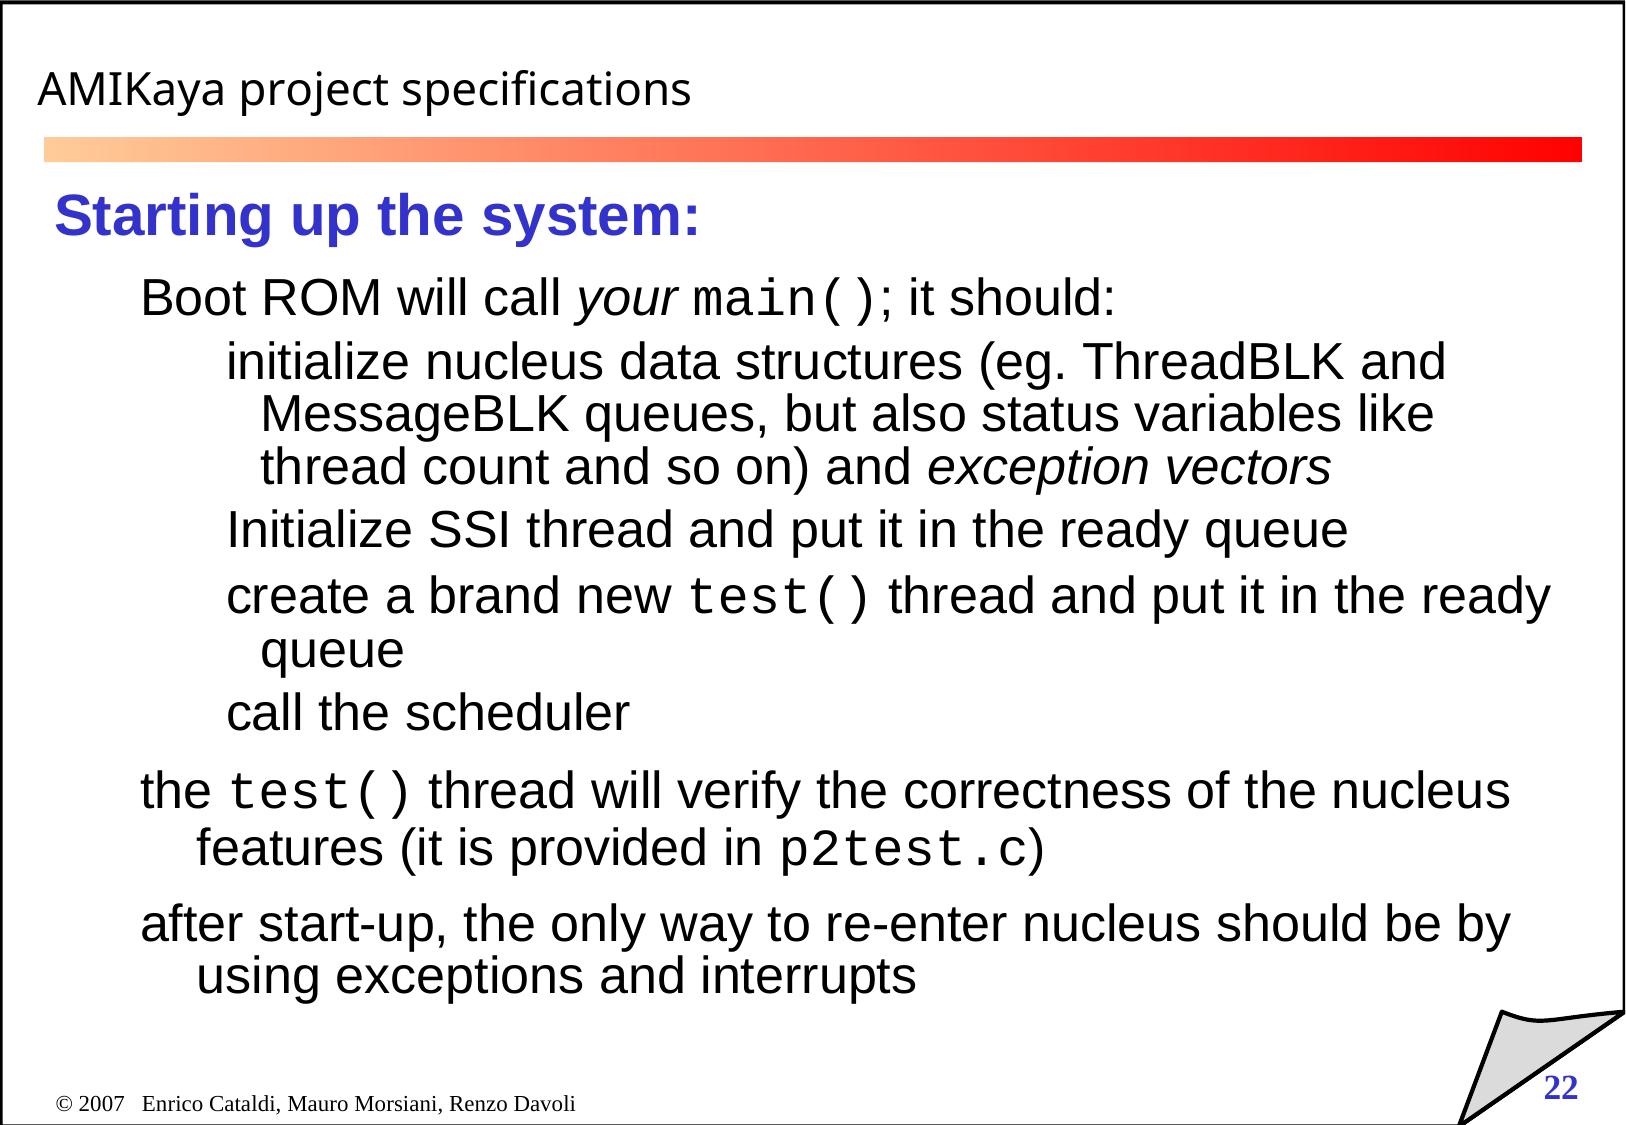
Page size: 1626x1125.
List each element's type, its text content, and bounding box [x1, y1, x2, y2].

title AMIKaya project specifications [37, 44, 1588, 131]
list Starting up the system: Boot ROM will call your main(); it should: initialize nucleus data structures (eg. ThreadBLK and MessageBLK queues, but also status variables like thread count and so on) and exception vectors Initialize SSI thread and put it in the ready queue create a brand new test() thread and put it in the ready queue call the scheduler the test() thread will verify the correctness of the nucleus features (it is provided in p2test.c) after start-up, the only way to re-enter nucleus should be by using exceptions and interrupts [54, 187, 1571, 1124]
